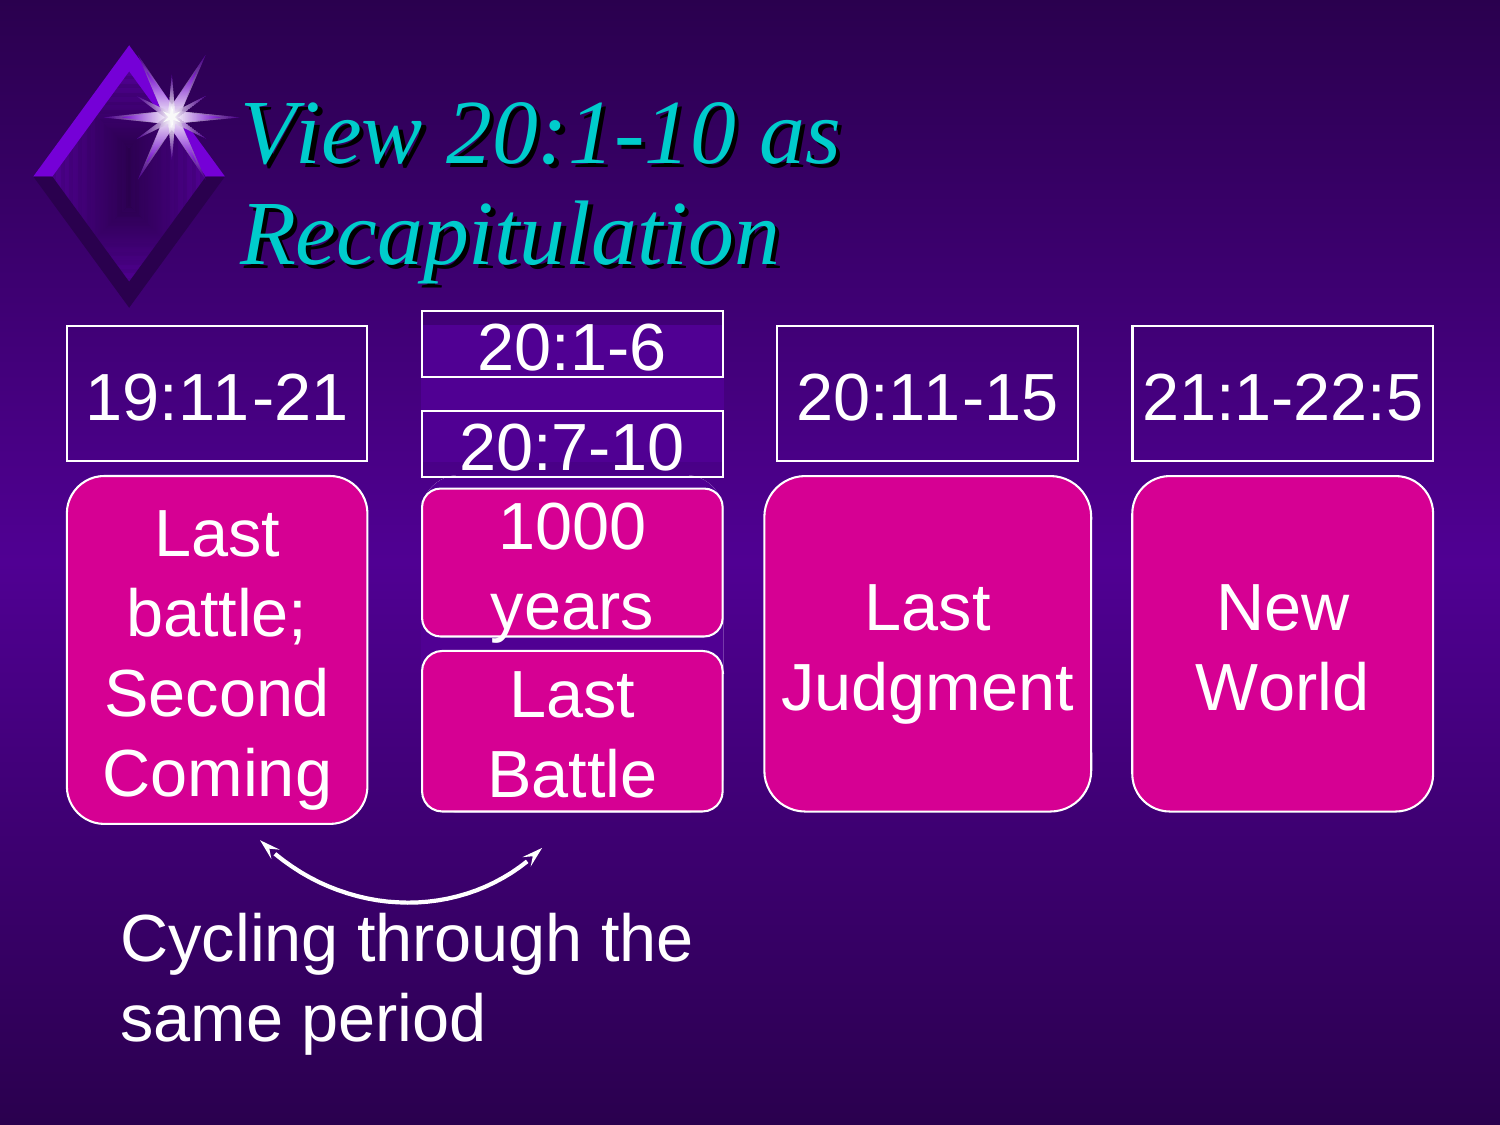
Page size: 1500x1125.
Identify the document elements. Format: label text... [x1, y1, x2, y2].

text_box 20:1-6 [422, 310, 723, 377]
text_box Last Judgment [764, 476, 1092, 812]
text_box Last Battle [422, 650, 723, 812]
text_box Last battle; Second Coming [66, 475, 368, 824]
text_box 1000 years [422, 488, 723, 637]
title View 20:1-10 as Recapitulation [224, 73, 1388, 292]
text_box [422, 377, 723, 410]
text_box 20:11-15 [777, 325, 1078, 462]
text_box 21:1-22:5 [1132, 325, 1434, 462]
text_box [428, 477, 717, 493]
text_box 20:7-10 [422, 410, 723, 477]
text_box [422, 623, 723, 666]
text_box 19:11-21 [66, 325, 368, 462]
text_box Cycling through the same period [105, 887, 724, 1063]
text_box New World [1132, 476, 1434, 812]
